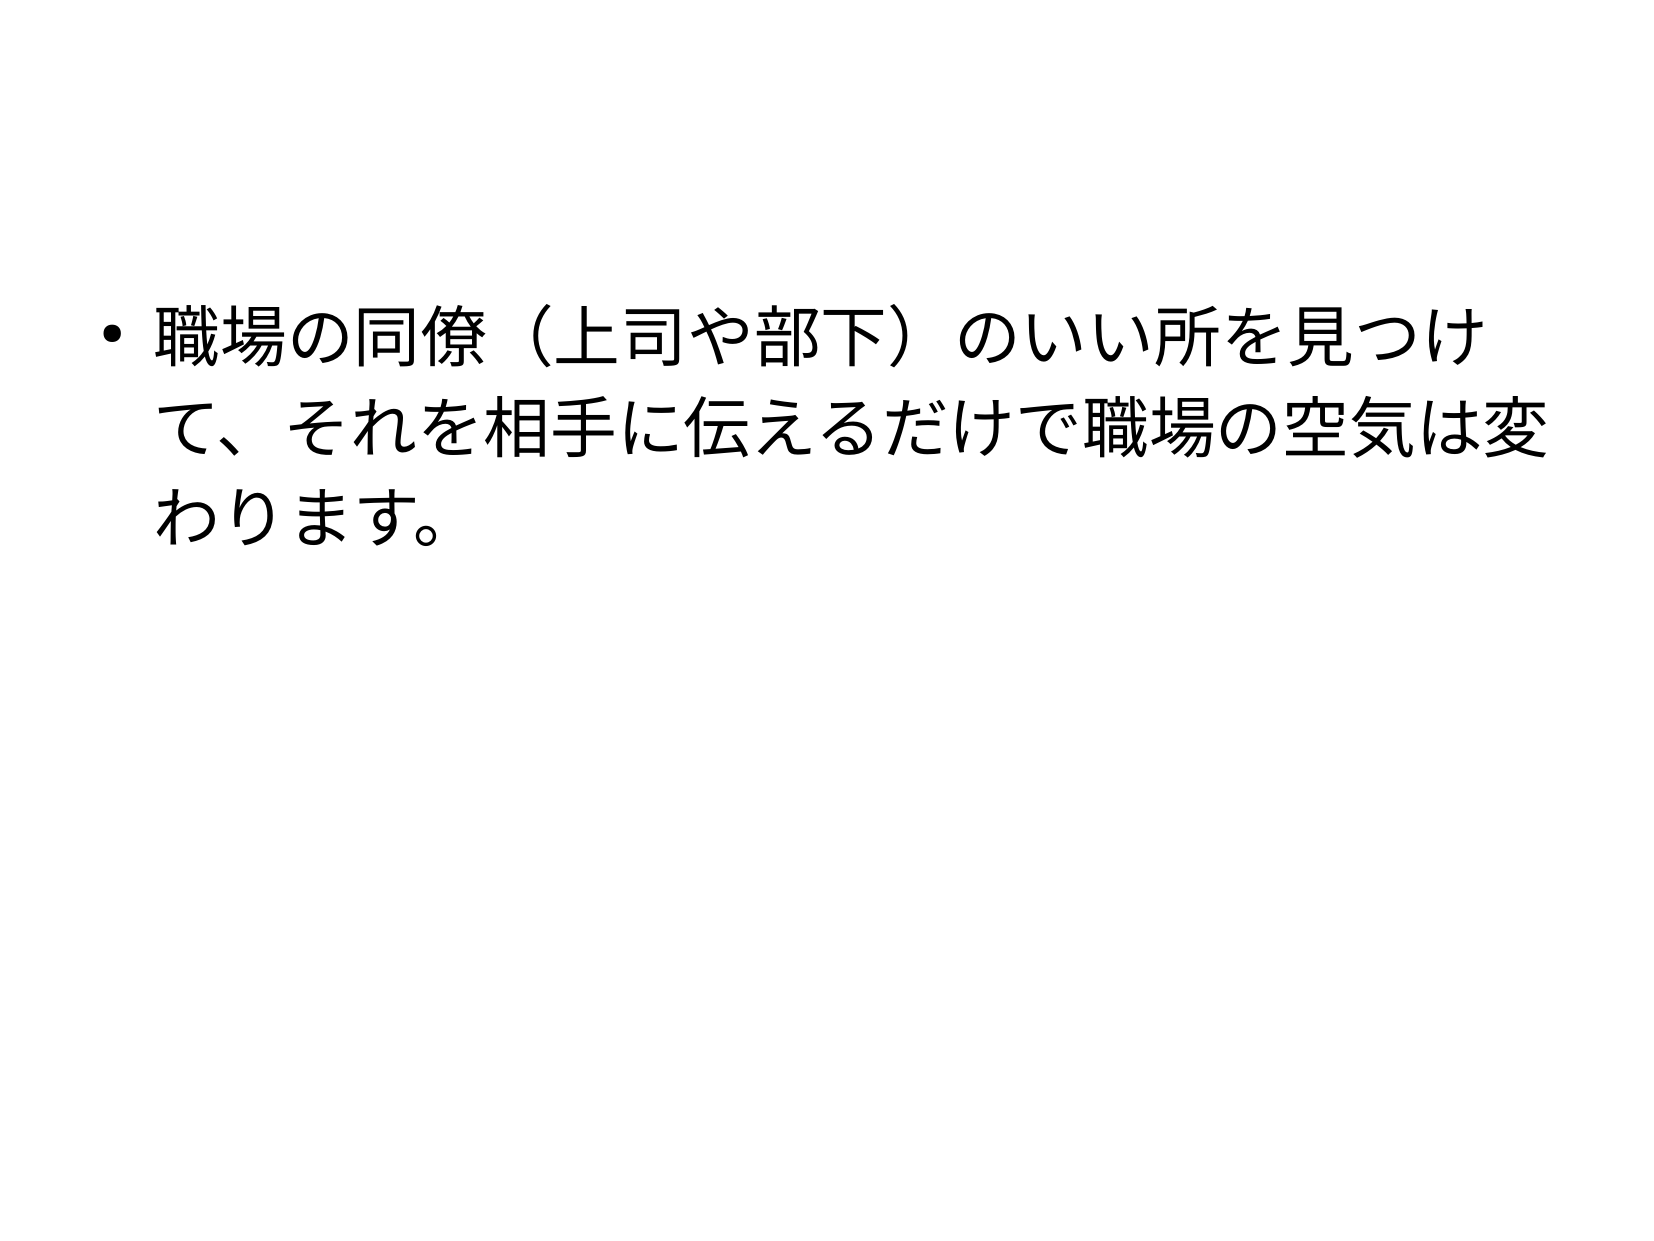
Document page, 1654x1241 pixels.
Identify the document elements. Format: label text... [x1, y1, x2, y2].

list 職場の同僚（上司や部下）のいい所を見つけて、それを相手に伝えるだけで職場の空気は変わります。 [82, 290, 1571, 1010]
